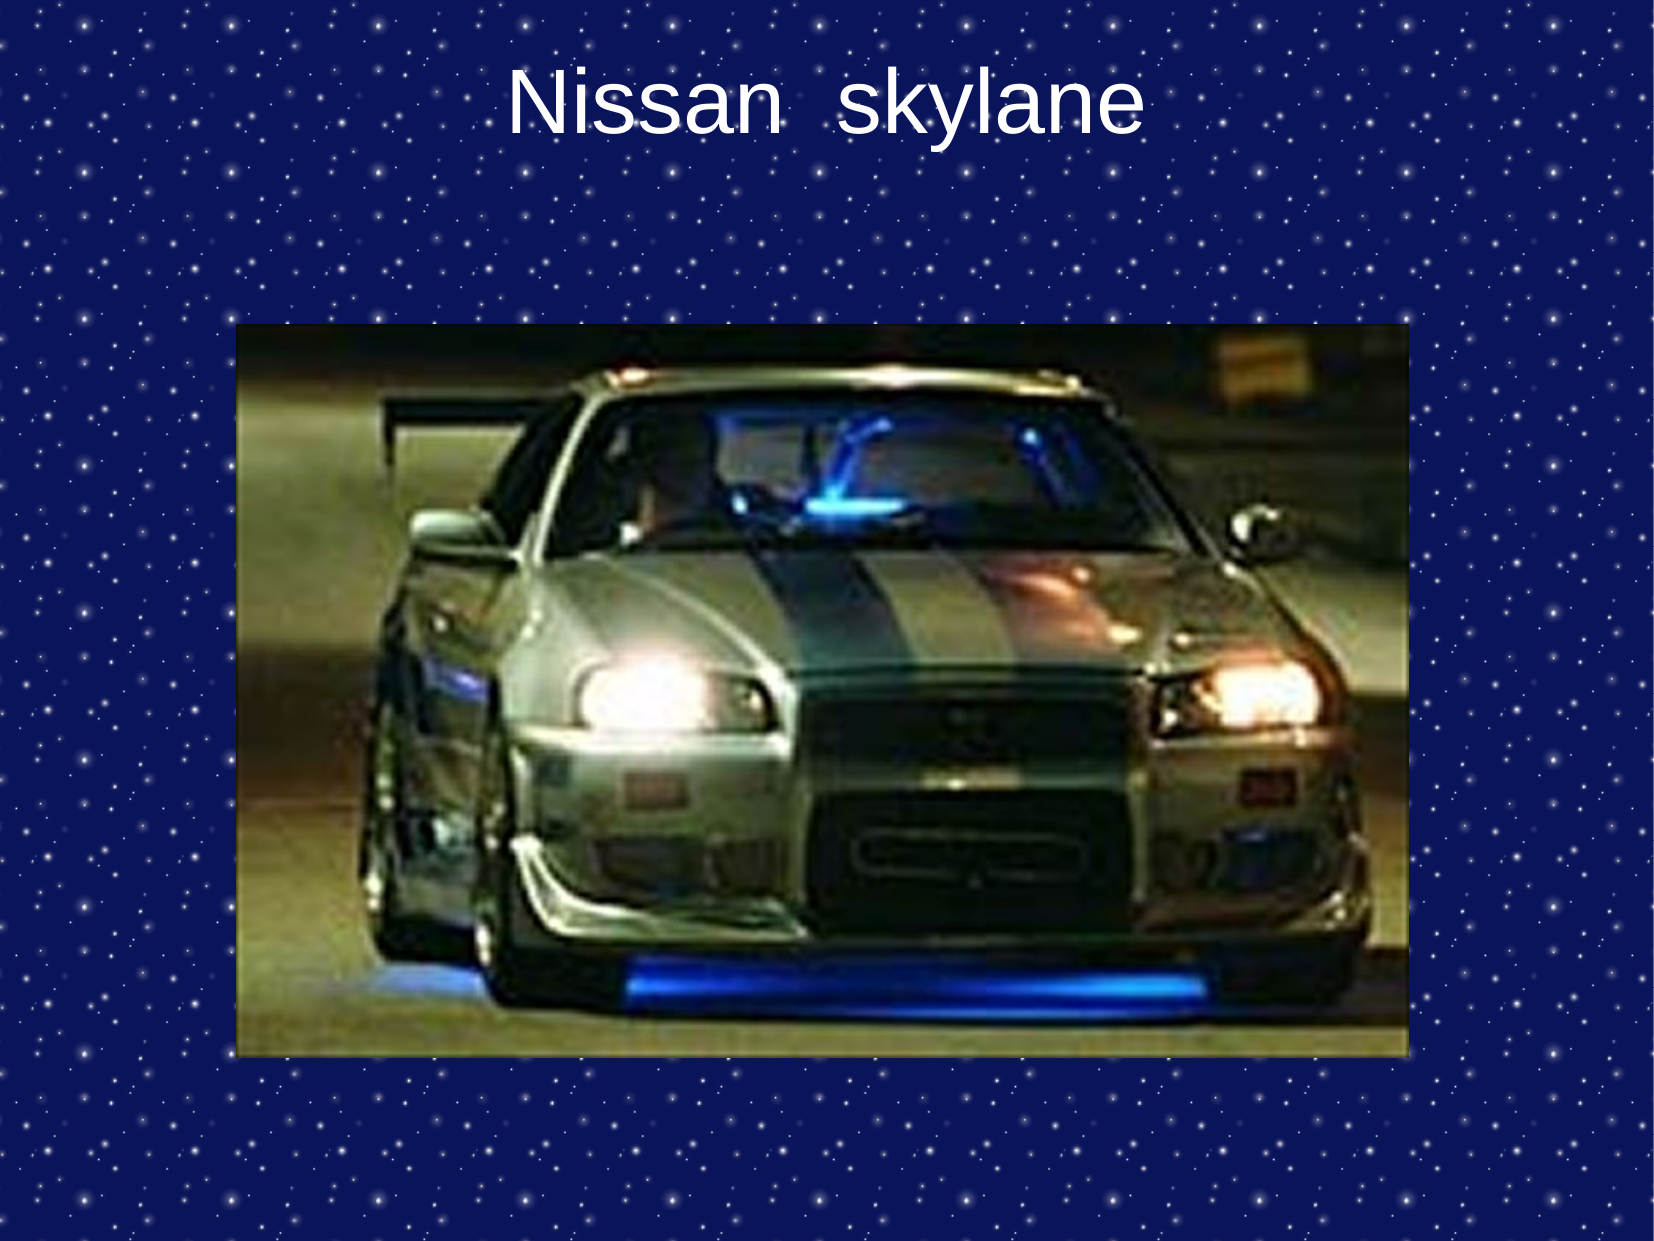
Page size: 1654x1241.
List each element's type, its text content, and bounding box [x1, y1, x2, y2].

picture [0, 0, 1654, 1241]
title Nissan skylane [82, 50, 1571, 256]
